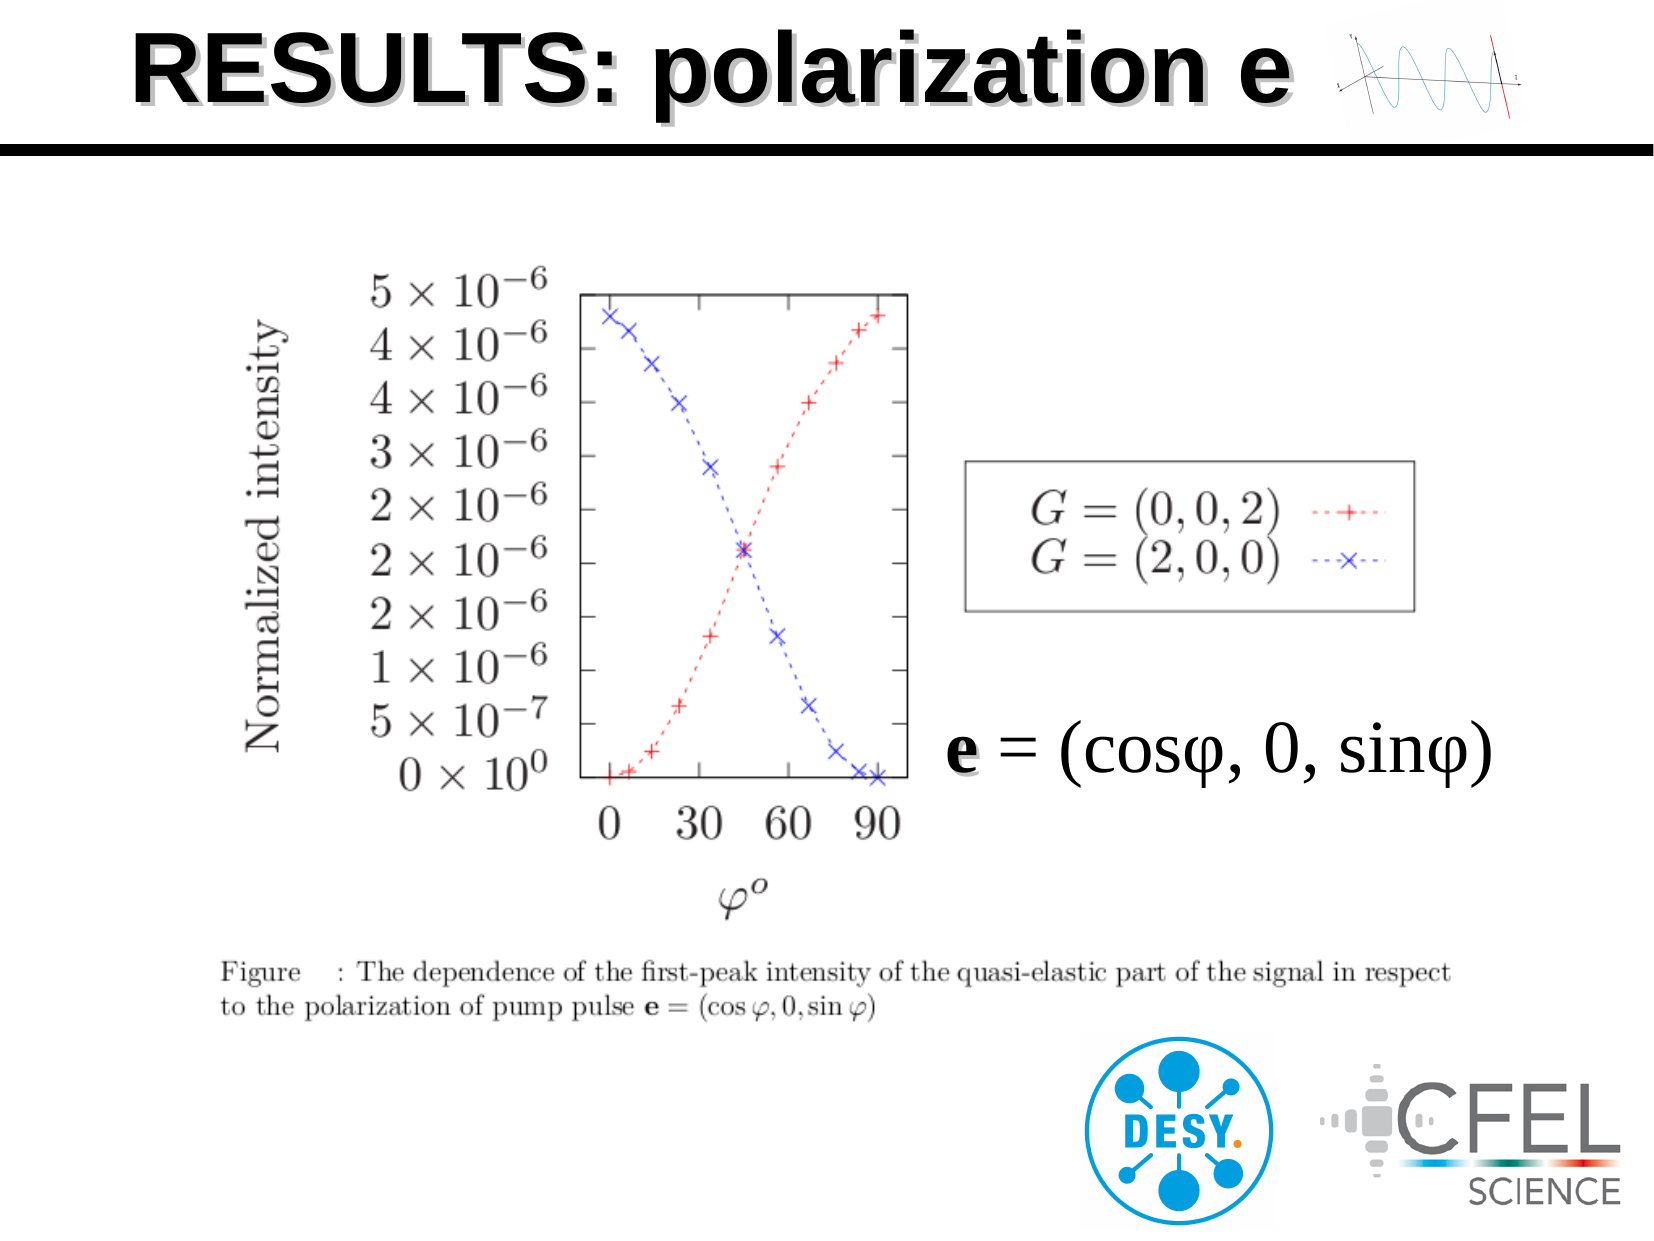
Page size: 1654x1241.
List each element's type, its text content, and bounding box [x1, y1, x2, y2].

title RESULTS: polarization e [0, 0, 1654, 151]
picture [1320, 1064, 1621, 1213]
text_box [30, 8, 736, 247]
picture [180, 224, 1472, 1231]
picture [1353, 156, 1380, 162]
text_box e = (cosφ, 0, sinφ) [945, 579, 1531, 916]
